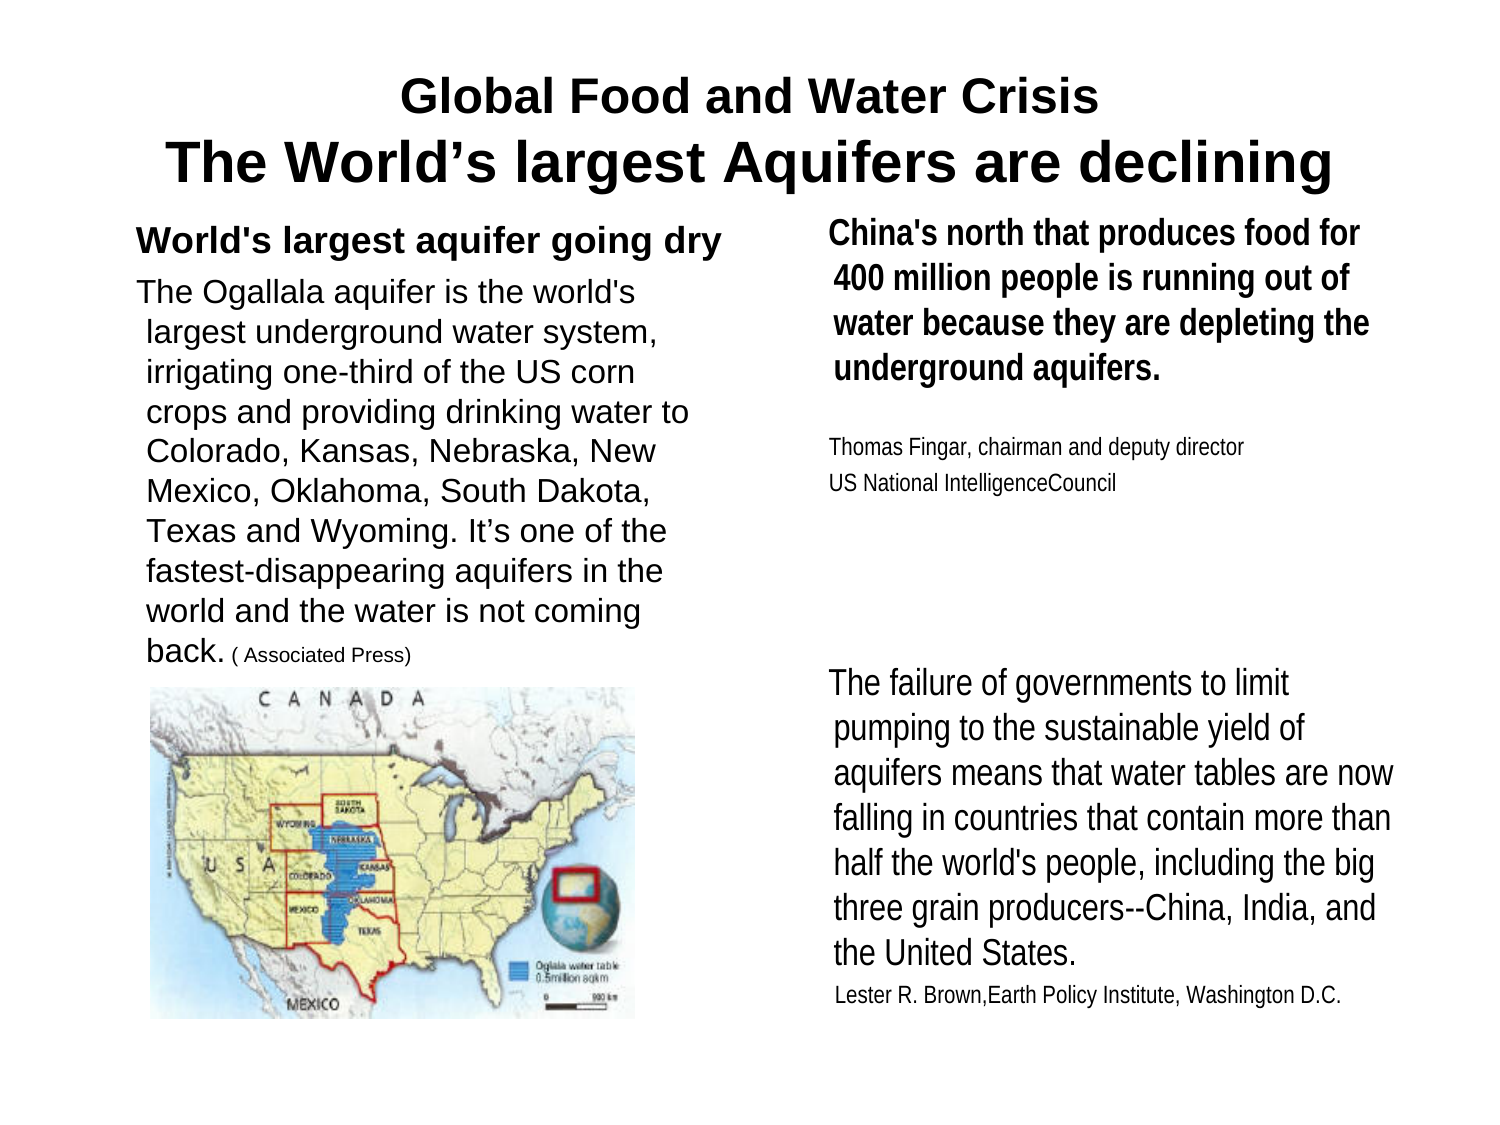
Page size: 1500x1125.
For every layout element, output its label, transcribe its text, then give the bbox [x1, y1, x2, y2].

list World's largest aquifer going dry The Ogallala aquifer is the world's largest underground water system, irrigating one-third of the US corn crops and providing drinking water to Colorado, Kansas, Nebraska, New Mexico, Oklahoma, South Dakota, Texas and Wyoming. It’s one of the fastest-disappearing aquifers in the world and the water is not coming back. ( Associated Press) [75, 187, 738, 1005]
list The failure of governments to limit pumping to the sustainable yield of aquifers means that water tables are now falling in countries that contain more than half the world's people, including the big three grain producers--China, India, and the United States. Lester R. Brown,Earth Policy Institute, Washington D.C. [762, 649, 1426, 1043]
picture [150, 687, 635, 1019]
list China's north that produces food for 400 million people is running out of water because they are depleting the underground aquifers. Thomas Fingar, chairman and deputy director US National IntelligenceCouncil [762, 200, 1426, 550]
title Global Food and Water Crisis The World’s largest Aquifers are declining [75, 6, 1426, 202]
